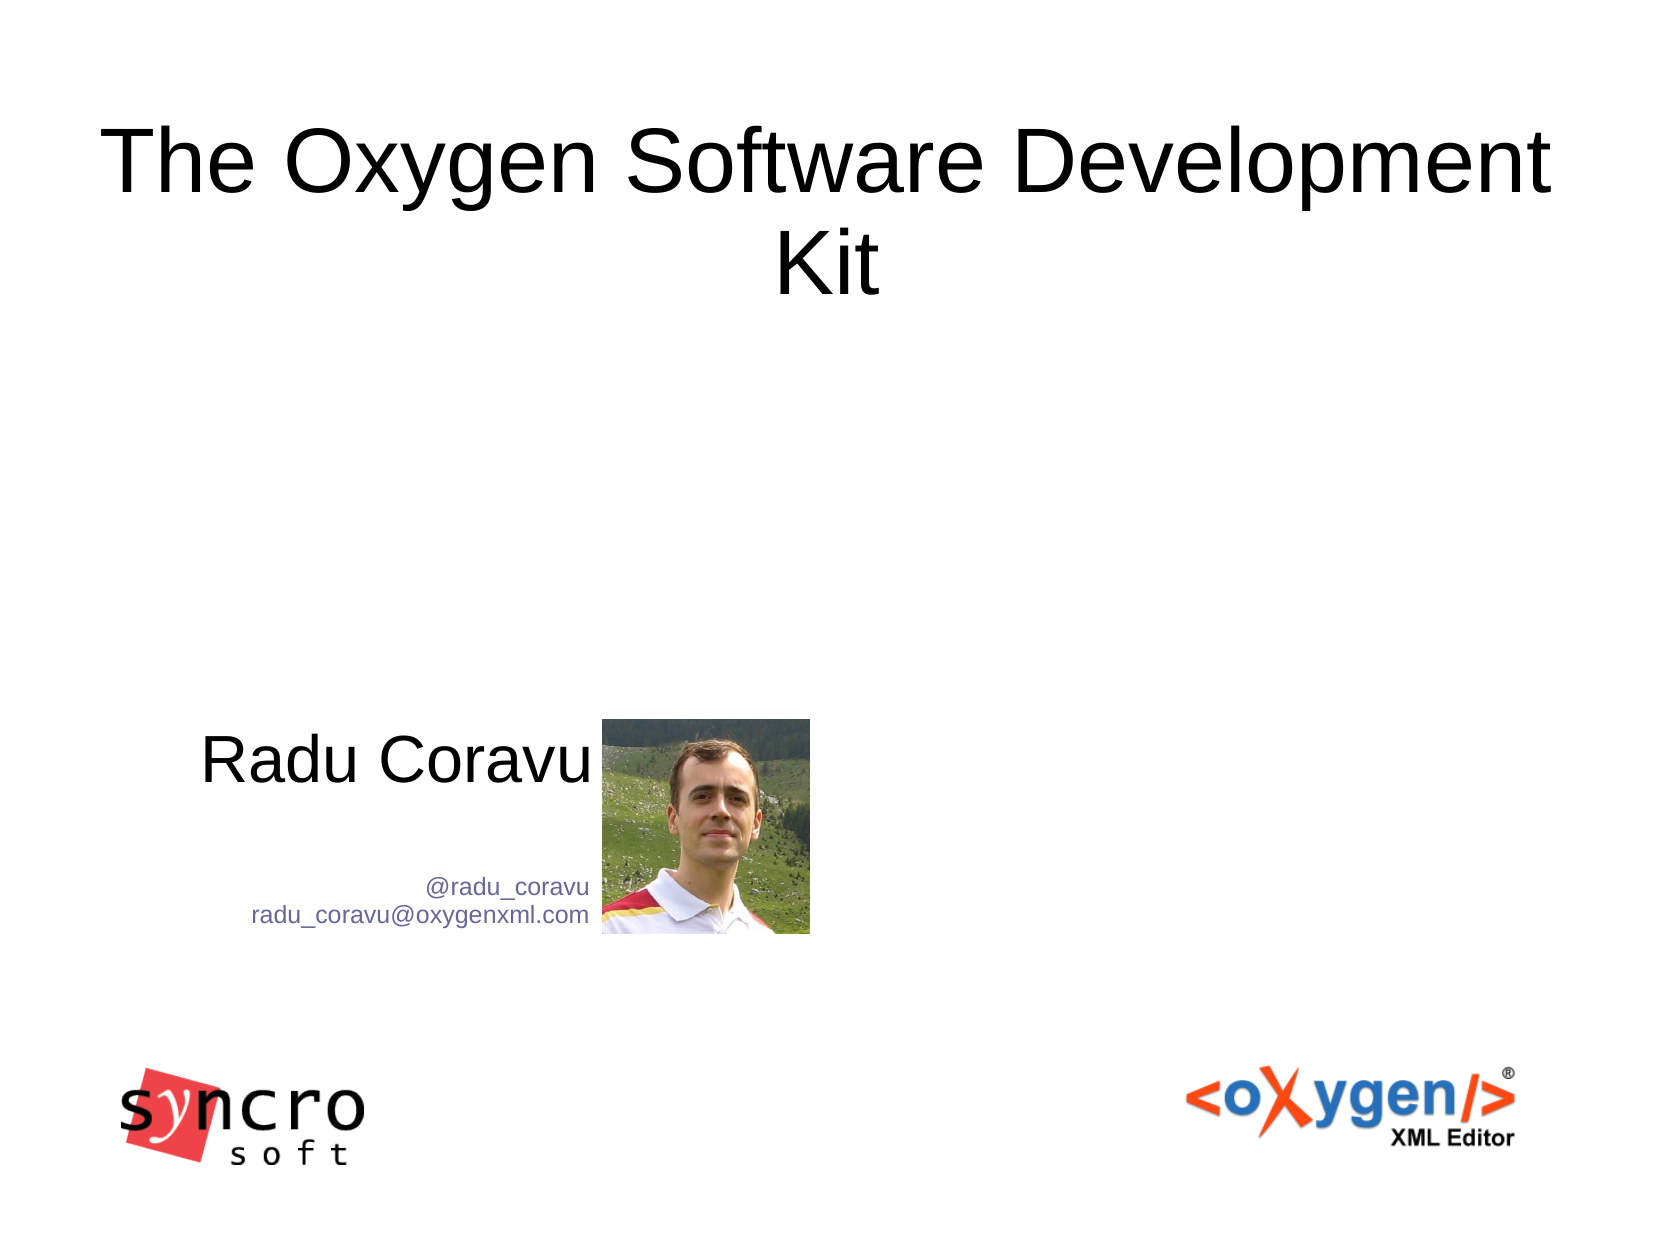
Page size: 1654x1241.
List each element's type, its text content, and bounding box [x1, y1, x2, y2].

picture [121, 1068, 364, 1165]
picture [1168, 1048, 1533, 1165]
picture [602, 719, 810, 934]
text_box Radu Coravu [0, 721, 594, 797]
title The Oxygen Software Development Kit [82, 108, 1571, 316]
text_box @radu_coravu radu_coravu@oxygenxml.com [219, 872, 591, 929]
